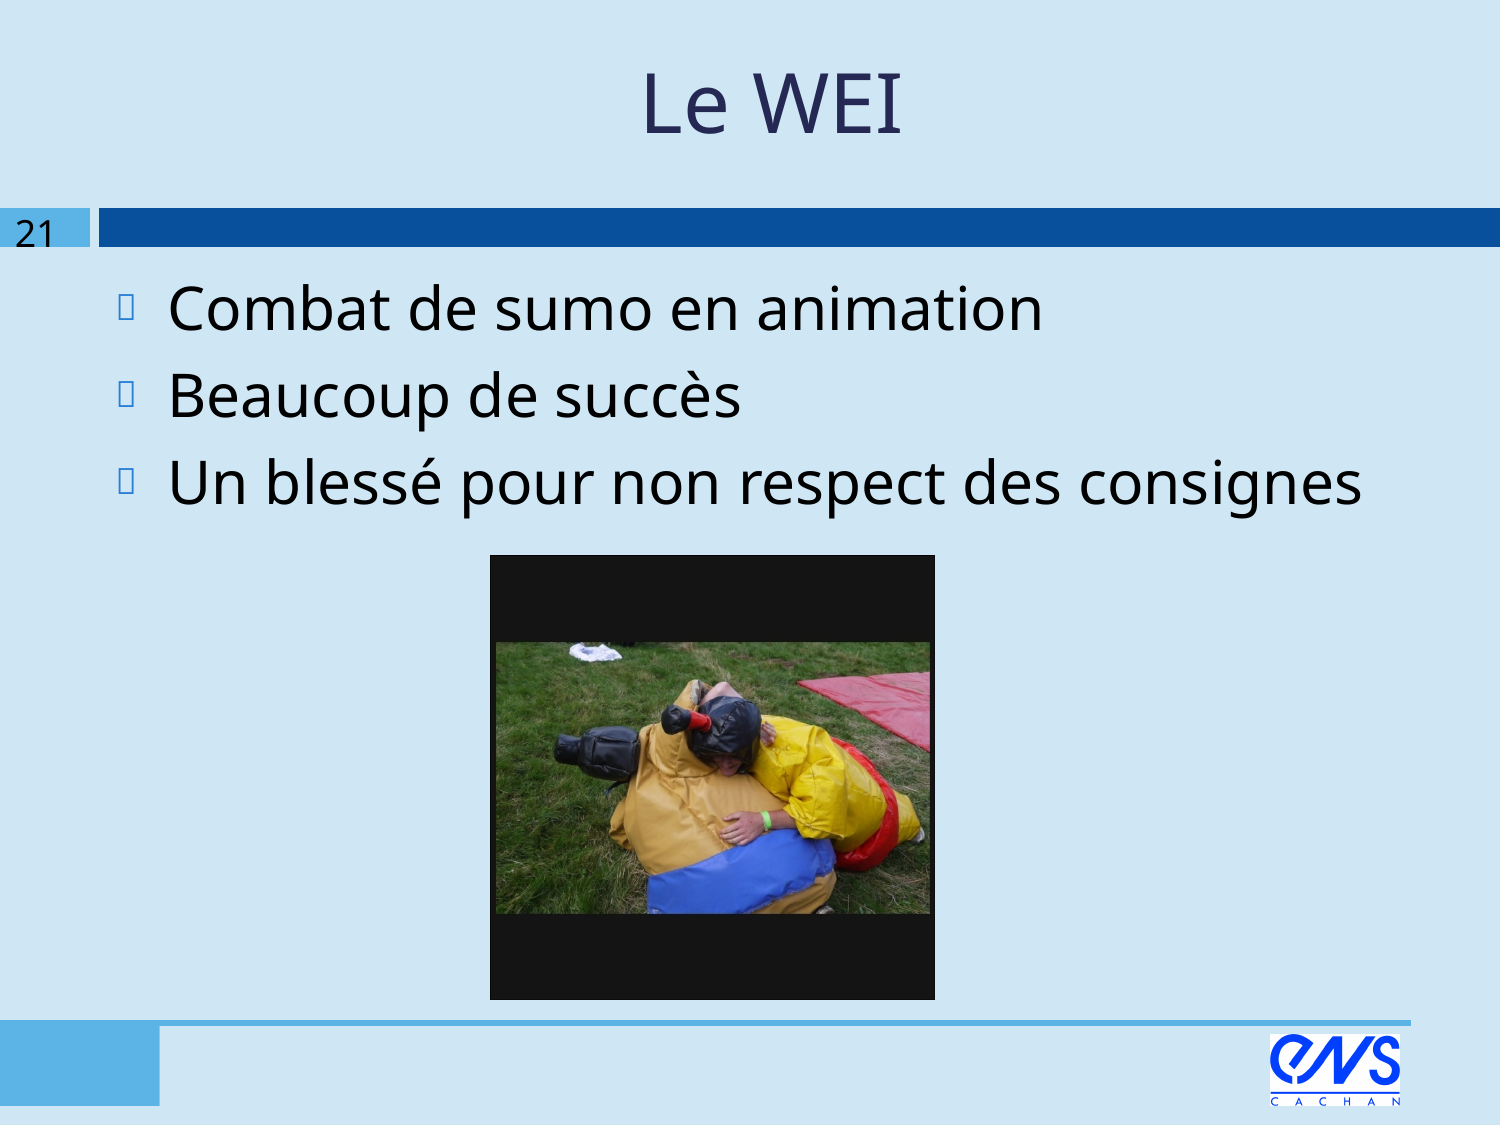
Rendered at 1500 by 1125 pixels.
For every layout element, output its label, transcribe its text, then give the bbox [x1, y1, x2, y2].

title Le WEI [106, 42, 1438, 212]
picture [20, 243, 46, 247]
picture [0, 243, 17, 247]
slide_number <numéro> [0, 202, 88, 243]
picture [490, 555, 935, 1000]
picture [49, 208, 1500, 247]
picture [1270, 1034, 1400, 1106]
list Combat de sumo en animation Beaucoup de succès Un blessé pour non respect des consignes [100, 262, 1438, 1000]
